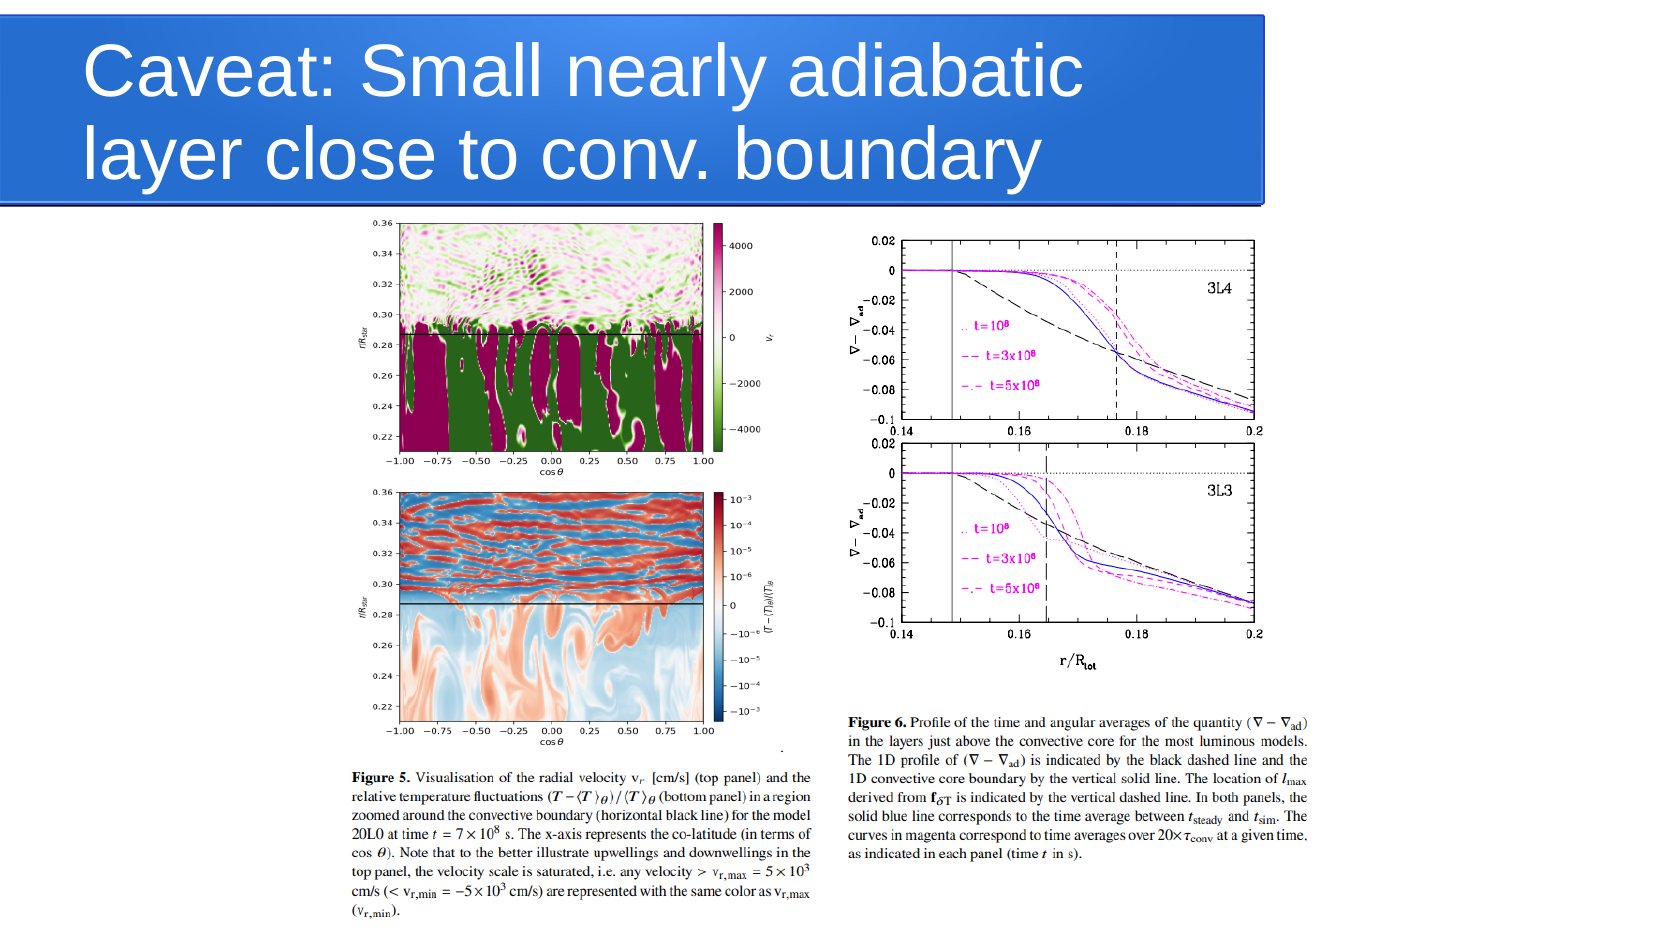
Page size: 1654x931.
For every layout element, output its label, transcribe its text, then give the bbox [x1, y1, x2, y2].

title Caveat: Small nearly adiabatic layer close to conv. boundary [82, 29, 1235, 196]
picture [330, 209, 1336, 931]
